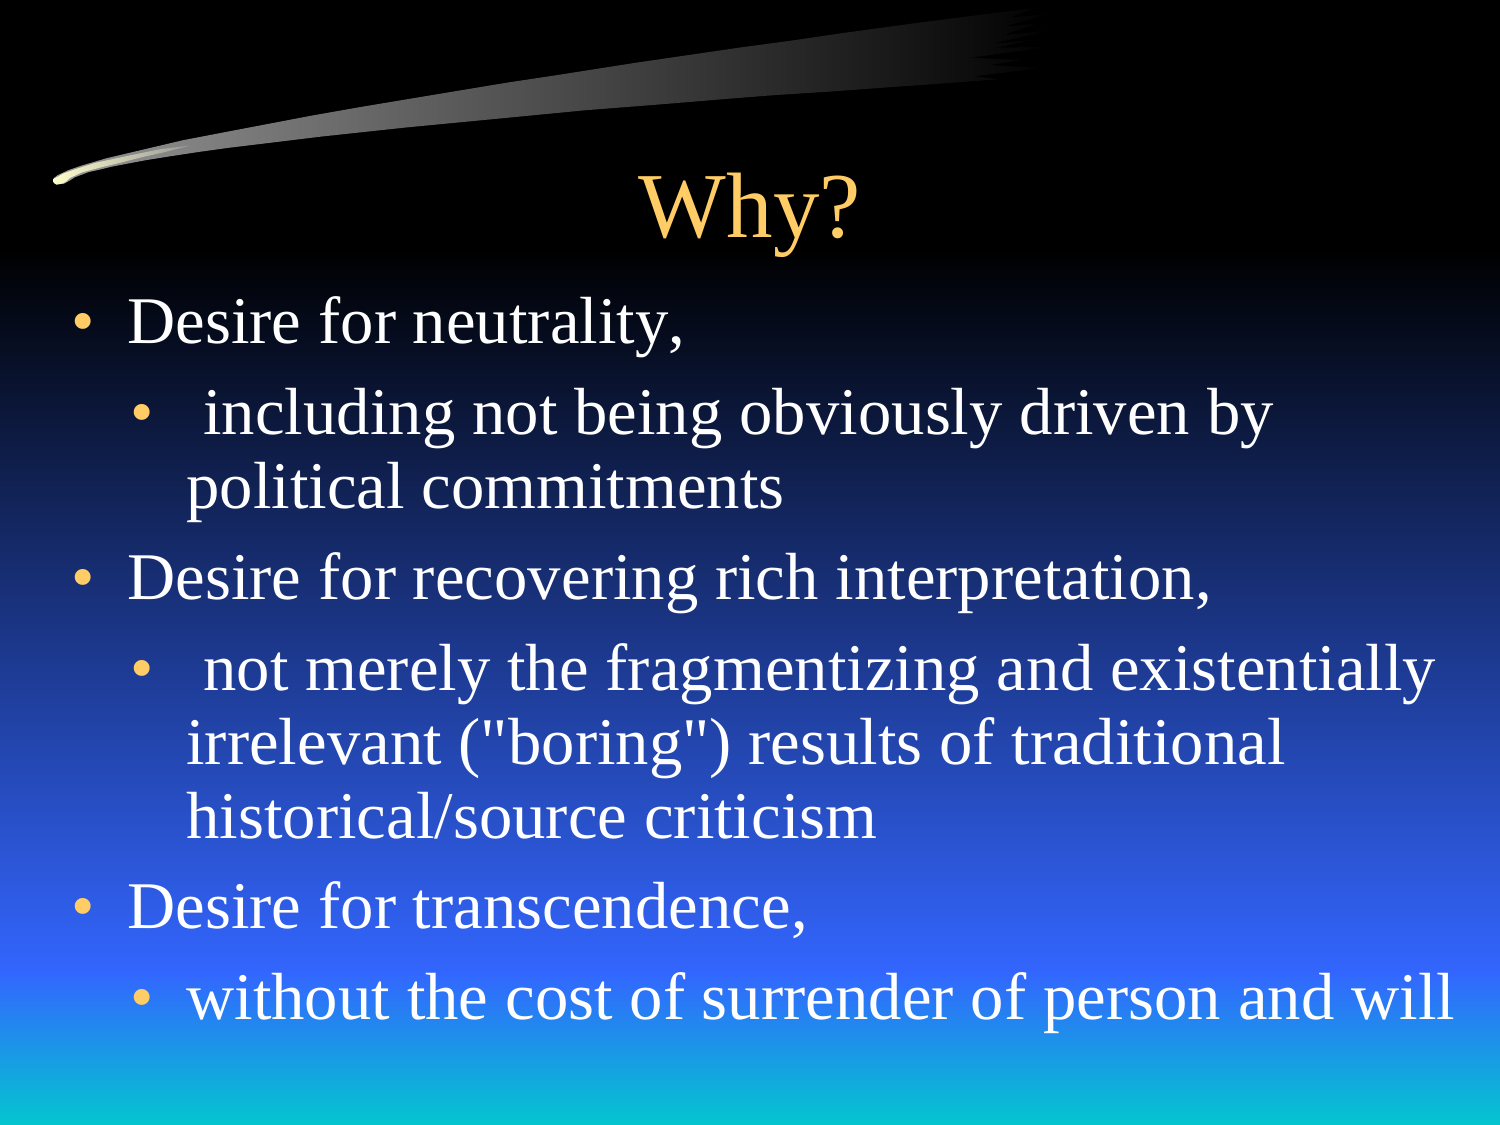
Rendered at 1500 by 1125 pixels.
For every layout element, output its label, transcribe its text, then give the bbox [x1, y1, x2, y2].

list Desire for neutrality, including not being obviously driven by political commitments Desire for recovering rich interpretation, not merely the fragmentizing and existentially irrelevant ("boring") results of traditional historical/source criticism Desire for transcendence, without the cost of surrender of person and will [71, 284, 1459, 1109]
title Why? [112, 112, 1388, 284]
